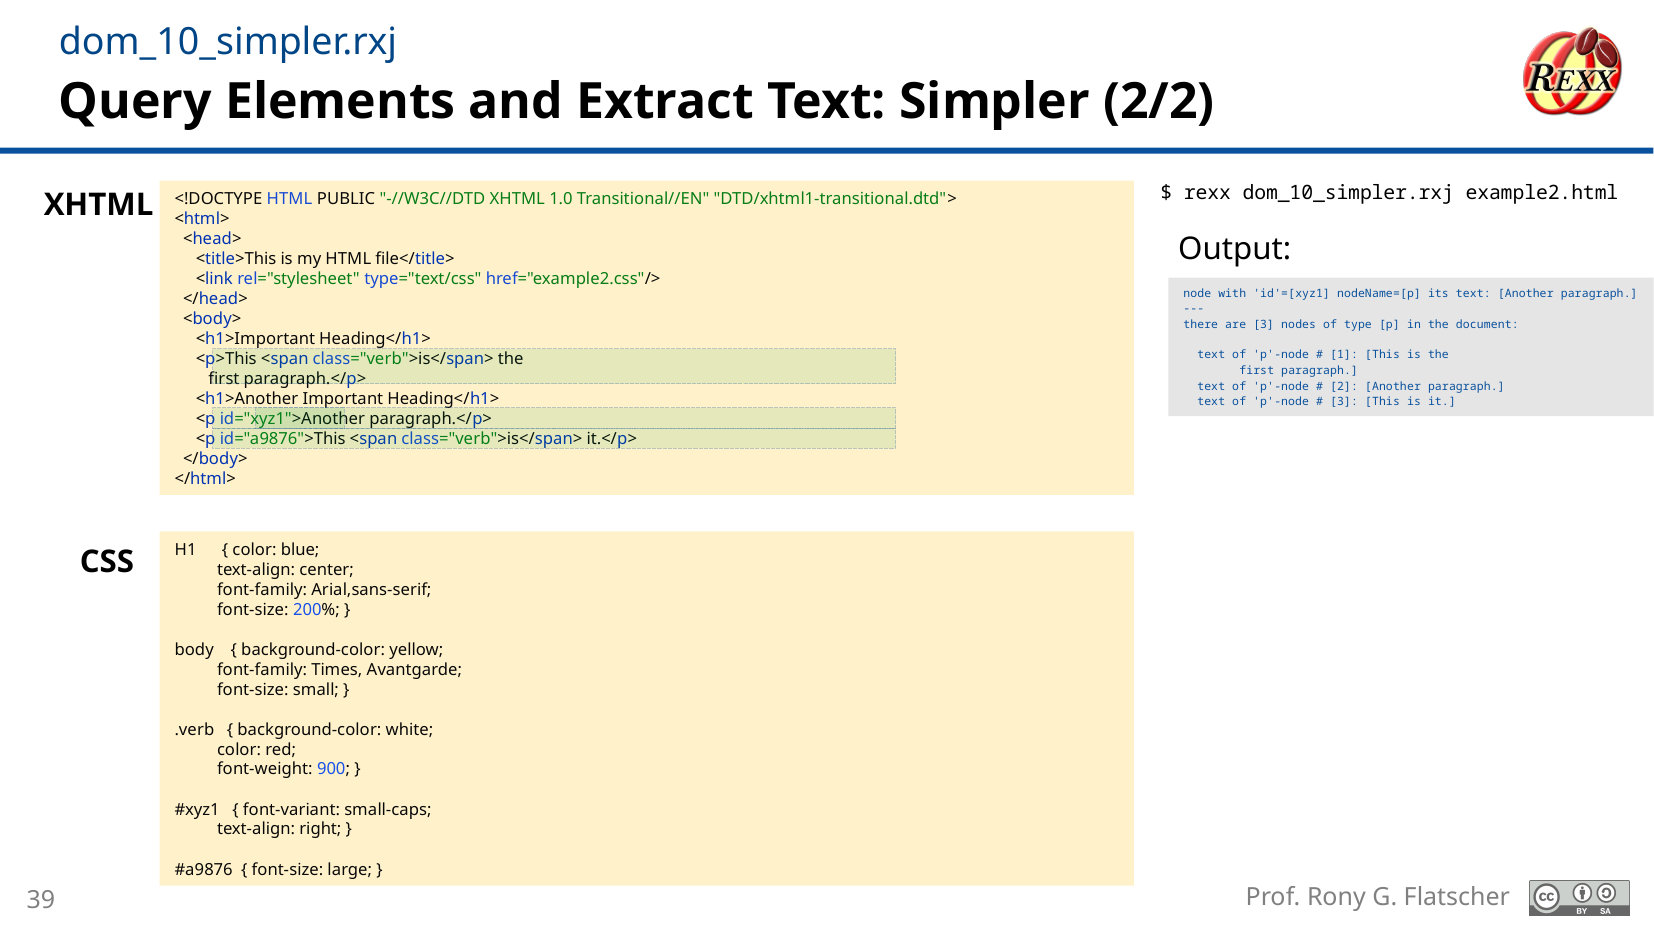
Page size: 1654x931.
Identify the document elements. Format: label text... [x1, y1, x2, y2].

text_box CSS [64, 531, 154, 588]
text_box node with 'id'=[xyz1] nodeName=[p] its text: [Another paragraph.] --- there are [3] nodes of type [p] in the document: text of 'p'-node # [1]: [This is the first paragraph.] text of 'p'-node # [2]: [Another paragraph.] text of 'p'-node # [3]: [This is it.] [1168, 277, 1654, 413]
text_box <!DOCTYPE HTML PUBLIC "-//W3C//DTD XHTML 1.0 Transitional//EN" "DTD/xhtml1-transitional.dtd"> <html> <head> <title>This is my HTML file</title> <link rel="stylesheet" type="text/css" href="example2.css"/> </head> <body> <h1>Important Heading</h1> <p>This <span class="verb">is</span> the first paragraph.</p> <h1>Another Important Heading</h1> <p id="xyz1">Another paragraph.</p> <p id="a9876">This <span class="verb">is</span> it.</p> </body> </html> [159, 180, 1134, 495]
text_box H1 { color: blue; text-align: center; font-family: Arial,sans-serif; font-size: 200%; } body { background-color: yellow; font-family: Times, Avantgarde; font-size: small; } .verb { background-color: white; color: red; font-weight: 900; } #xyz1 { font-variant: small-caps; text-align: right; } #a9876 { font-size: large; } [159, 531, 1134, 886]
text_box XHTML [28, 175, 177, 231]
title dom_10_simpler.rxj Query Elements and Extract Text: Simpler (2/2) [0, 0, 1625, 148]
text_box [212, 407, 896, 449]
text_box Output: [1163, 218, 1653, 275]
text_box $ rexx dom_10_simpler.rxj example2.html [1145, 171, 1648, 227]
text_box [212, 348, 896, 384]
